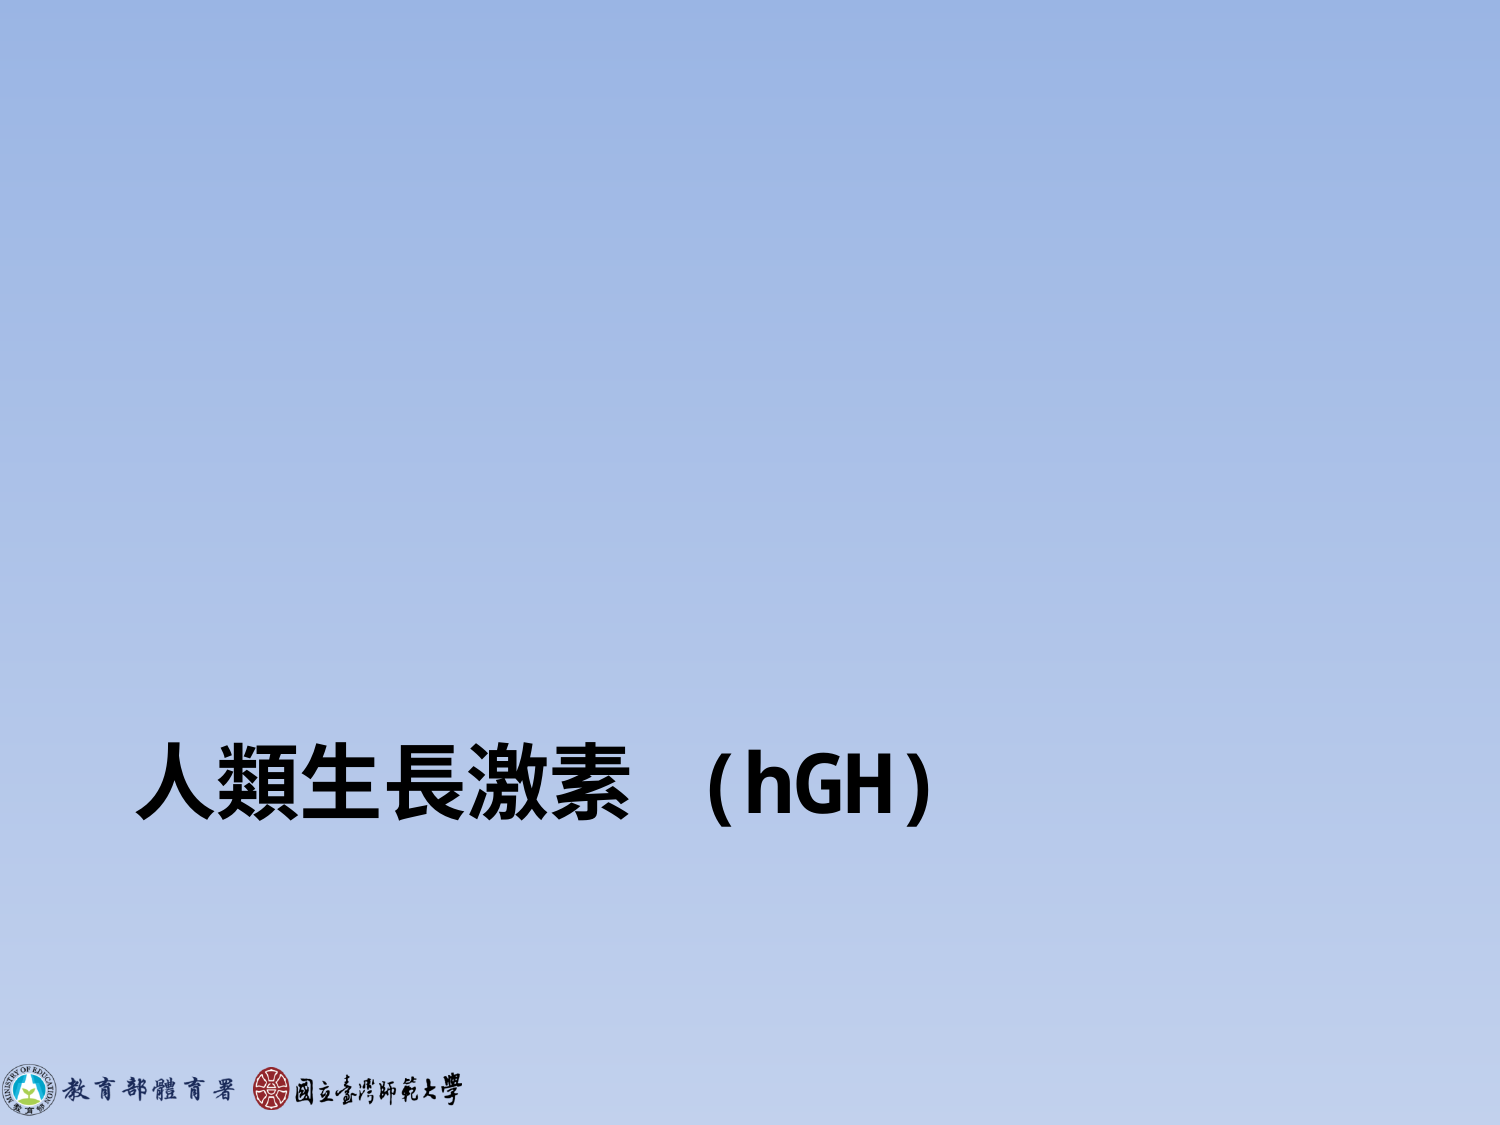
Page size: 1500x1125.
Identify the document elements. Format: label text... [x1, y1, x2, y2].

title 人類生長激素 (hgh) [118, 722, 1394, 947]
